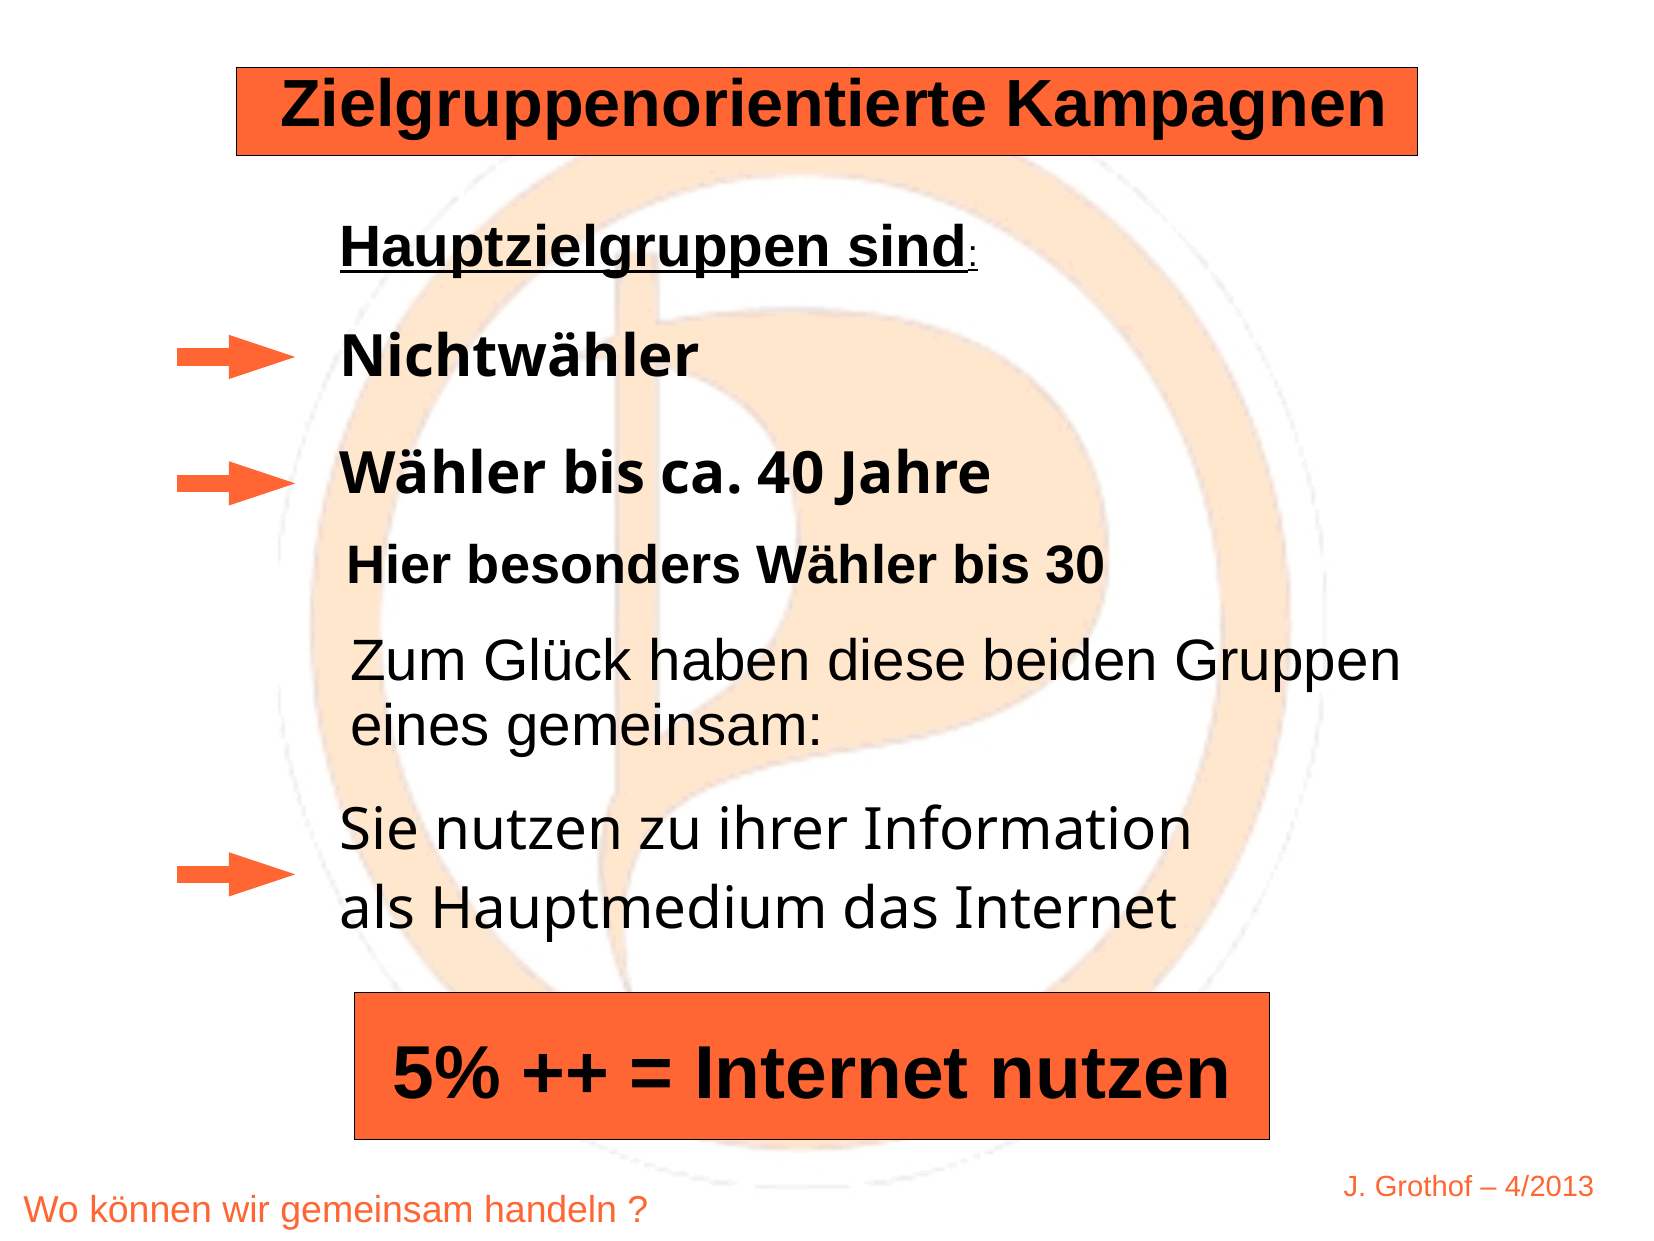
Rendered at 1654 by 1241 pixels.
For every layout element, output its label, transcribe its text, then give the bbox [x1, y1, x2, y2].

text_box Wo können wir gemeinsam handeln ? [8, 1181, 680, 1238]
text_box Zum Glück haben diese beiden Gruppen eines gemeinsam: [335, 620, 1418, 775]
text_box 5% ++ = Internet nutzen [354, 1015, 1247, 1124]
picture [0, 0, 1654, 1241]
text_box [236, 67, 1418, 156]
text_box Hier besonders Wähler bis 30 [331, 527, 1123, 610]
text_box Sie nutzen zu ihrer Information als Hauptmedium das Internet [324, 780, 1336, 972]
text_box Zielgruppenorientierte Kampagnen [265, 59, 1418, 149]
text_box Wähler bis ca. 40 Jahre [324, 423, 1102, 528]
text_box [354, 992, 1270, 1140]
text_box Hauptzielgruppen sind: [324, 206, 993, 294]
text_box Nichtwähler [324, 306, 772, 411]
